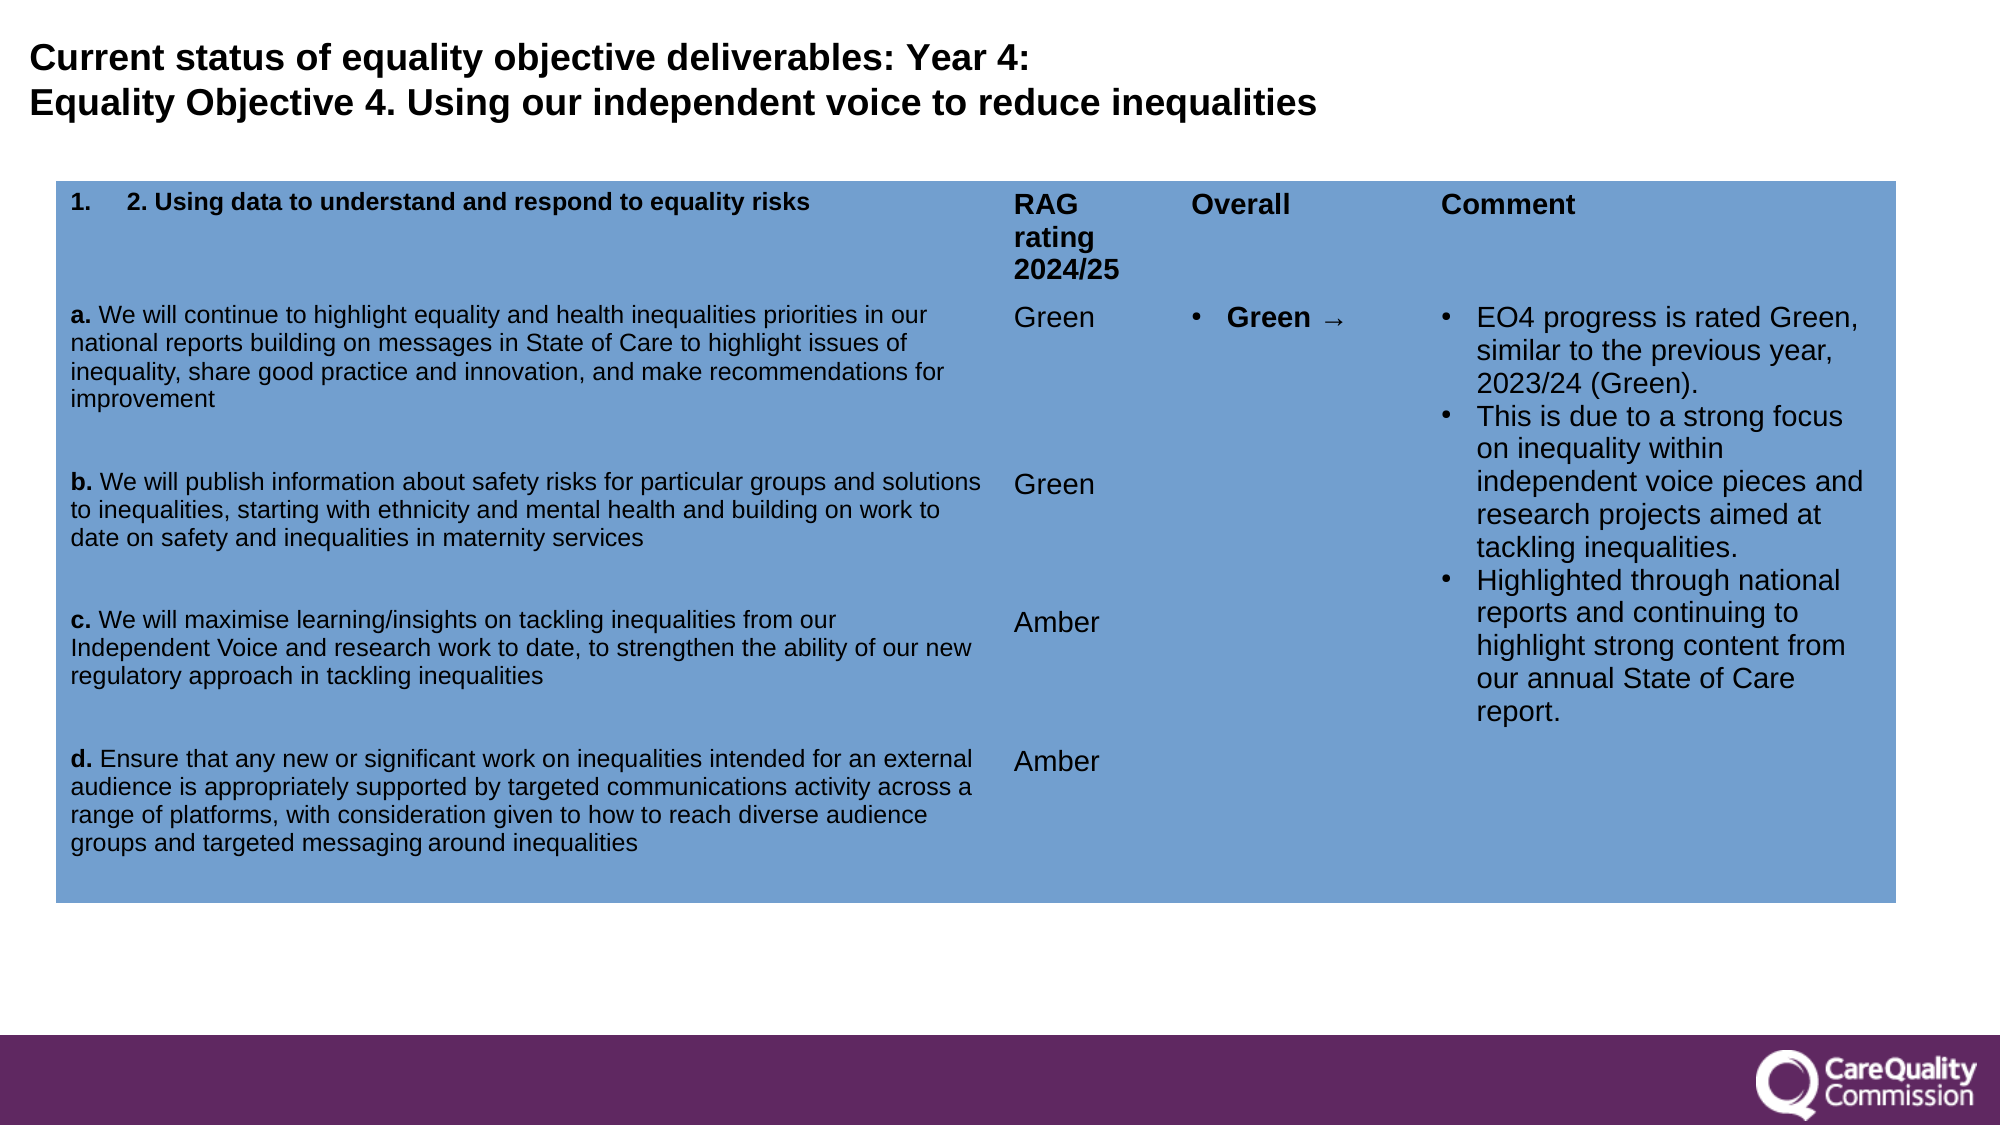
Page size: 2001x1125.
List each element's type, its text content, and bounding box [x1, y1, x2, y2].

list [29, 84, 1970, 958]
table_cell EO4 progress is rated Green, similar to the previous year, 2023/24 (Green). This is due to a strong focus on inequality within independent voice pieces and research projects aimed at tackling inequalities. Highlighted through national reports and continuing to highlight strong content from our annual State of Care report. [1427, 294, 1896, 903]
table_cell Amber [999, 737, 1177, 903]
table_cell Green [999, 294, 1177, 460]
table_header Comment [1427, 181, 1896, 294]
table_header 2. Using data to understand and respond to equality risks [56, 181, 999, 294]
table_header RAG rating 2024/25 [999, 181, 1177, 294]
table_cell Green → [1177, 294, 1427, 903]
table_cell a. We will continue to highlight equality and health inequalities priorities in our national reports building on messages in State of Care to highlight issues of inequality, share good practice and innovation, and make recommendations for improvement [56, 294, 999, 460]
table_cell Green [999, 460, 1177, 599]
table_header Overall [1177, 181, 1427, 294]
table_cell b. We will publish information about safety risks for particular groups and solutions to inequalities, starting with ethnicity and mental health and building on work to date on safety and inequalities in maternity services [56, 460, 999, 599]
title Current status of equality objective deliverables: Year 4: Equality Objective 4. Using our independent voice to reduce inequalities [14, 25, 1969, 145]
table_cell Amber [999, 599, 1177, 737]
table_cell c. We will maximise learning/insights on tackling inequalities from our Independent Voice and research work to date, to strengthen the ability of our new regulatory approach in tackling inequalities [56, 599, 999, 737]
table_cell d. Ensure that any new or significant work on inequalities intended for an external audience is appropriately supported by targeted communications activity across a range of platforms, with consideration given to how to reach diverse audience groups and targeted messaging around inequalities [56, 737, 999, 903]
